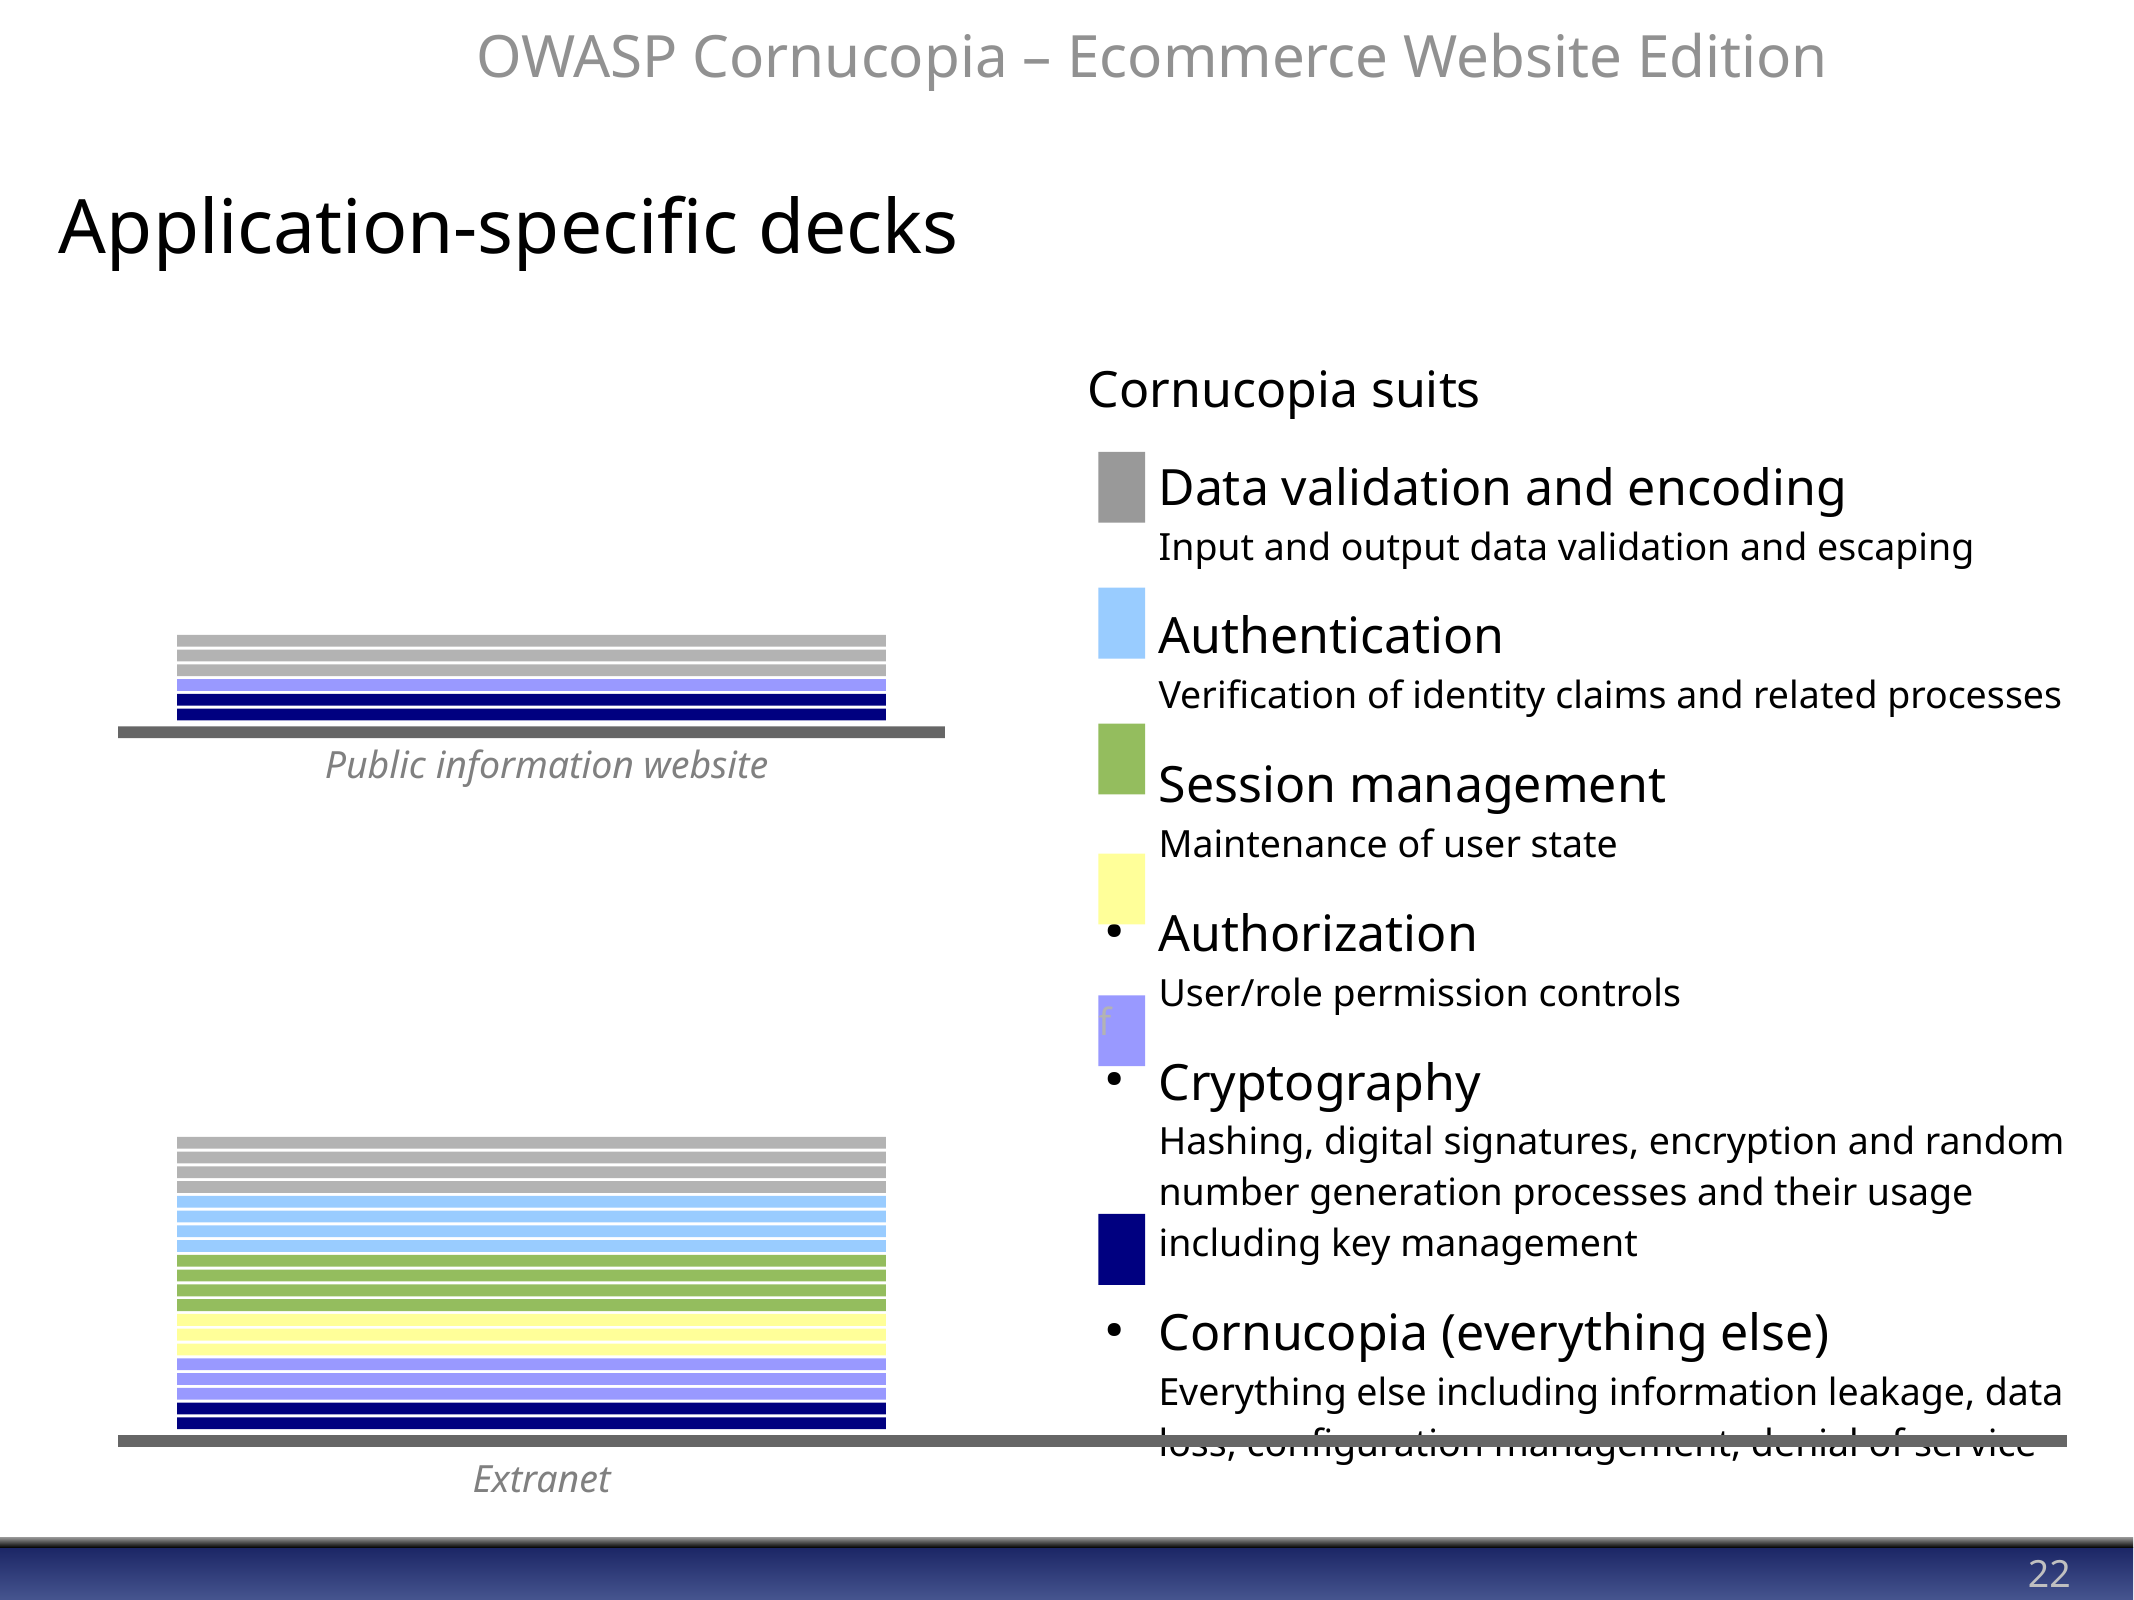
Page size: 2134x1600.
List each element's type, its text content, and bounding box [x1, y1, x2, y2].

list f [1098, 995, 1146, 1067]
list [177, 634, 886, 647]
list [177, 1240, 886, 1252]
list [1098, 451, 1146, 523]
list [177, 679, 886, 691]
list [177, 1299, 886, 1312]
list [177, 1358, 886, 1371]
list [177, 1284, 886, 1297]
list [1098, 1213, 1146, 1285]
list [177, 664, 886, 677]
list Public information website [324, 739, 798, 798]
list [177, 1313, 886, 1326]
list [177, 649, 886, 662]
list [177, 1402, 886, 1415]
list [177, 1373, 886, 1385]
list [1098, 587, 1146, 659]
list [177, 1417, 886, 1430]
list [177, 1269, 886, 1282]
list [177, 708, 886, 721]
list [1098, 853, 1146, 925]
list [177, 1151, 886, 1164]
list [177, 1254, 886, 1267]
list [177, 1328, 886, 1341]
title Application-specific decks [58, 124, 2126, 325]
list [177, 1195, 886, 1208]
list [177, 693, 886, 706]
list [118, 1435, 2067, 1447]
list Cornucopia suits Data validation and encoding Input and output data validation and escaping Authentication Verification of identity claims and related processes Session management Maintenance of user state Authorization User/role permission controls Cryptography Hashing, digital signatures, encryption and random number generation processes and their usage including key management Cornucopia (everything else) Everything else including information leakage, data loss, configuration management, denial of service [1087, 354, 2068, 1536]
list [177, 1181, 886, 1193]
list [1098, 723, 1146, 795]
list Extranet [472, 1452, 709, 1506]
list [177, 1136, 886, 1149]
list [118, 726, 945, 739]
list [177, 1166, 886, 1179]
list [177, 1225, 886, 1238]
list [177, 1343, 886, 1356]
list [177, 1387, 886, 1400]
list [177, 1210, 886, 1223]
